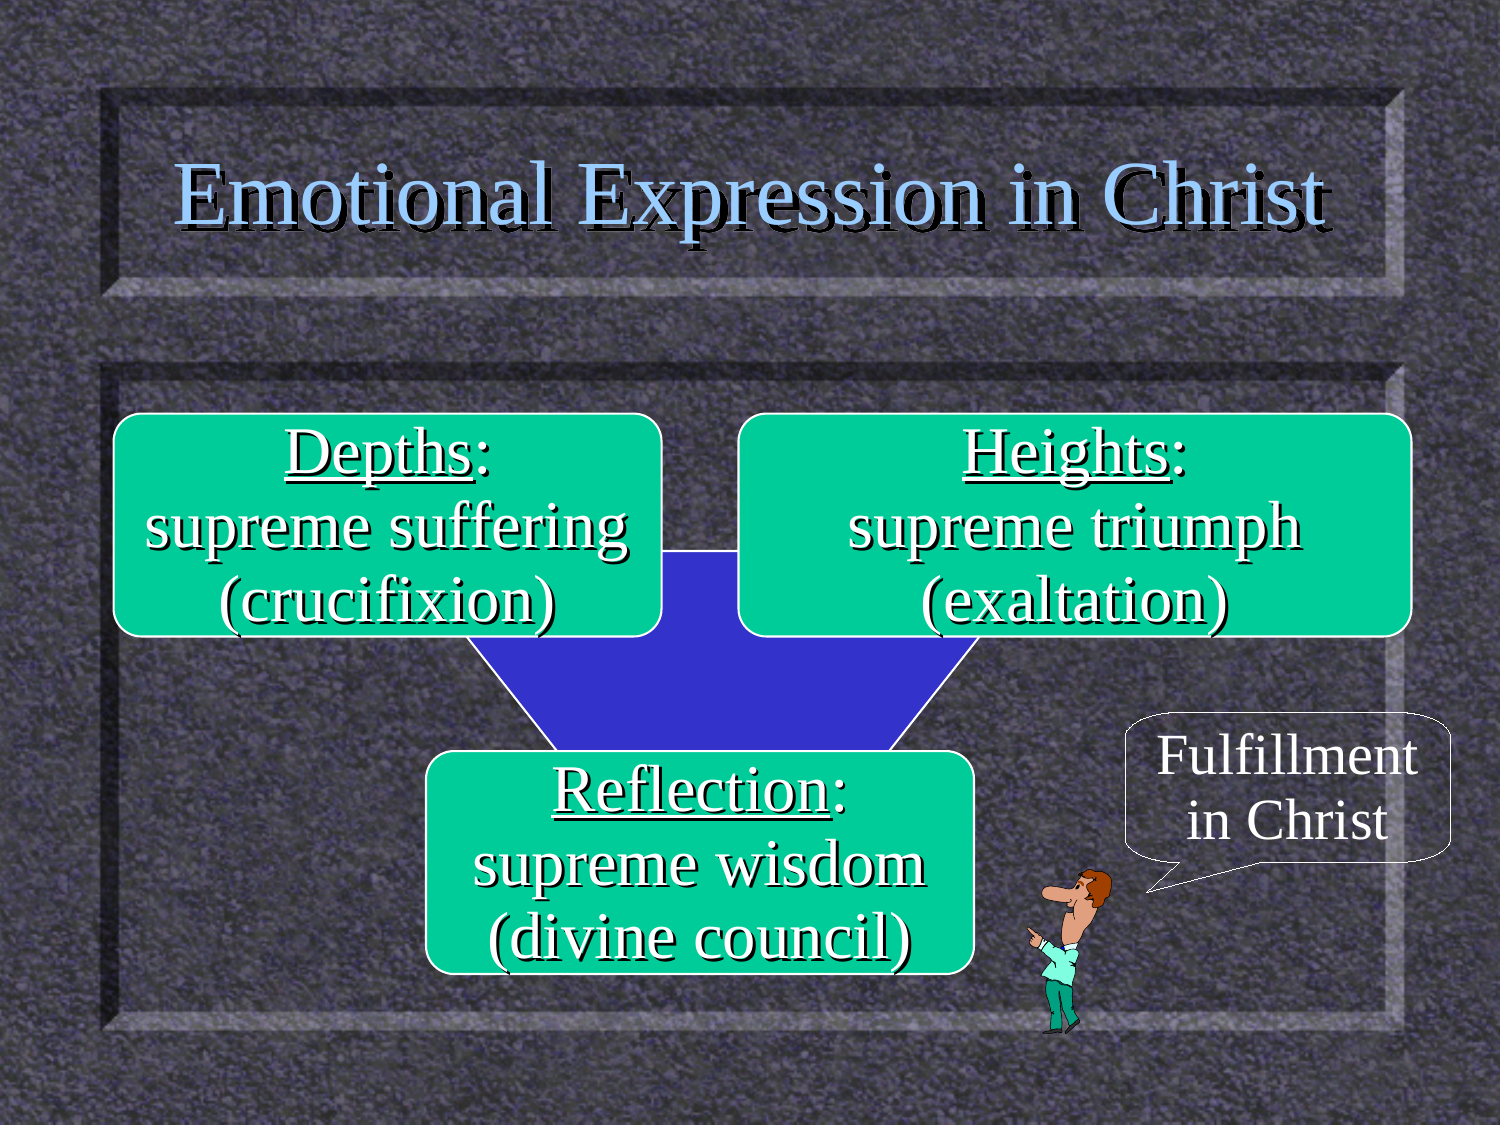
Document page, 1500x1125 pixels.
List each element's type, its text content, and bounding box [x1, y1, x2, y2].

picture [0, 0, 1500, 1125]
text_box Fulfillment in Christ [1125, 712, 1451, 893]
chart [1026, 868, 1113, 1035]
text_box Depths: supreme suffering (crucifixion) [113, 413, 662, 637]
text_box Reflection: supreme wisdom (divine council) [426, 751, 974, 974]
title Emotional Expression in Christ [112, 135, 1388, 253]
text_box Heights: supreme triumph (exaltation) [738, 413, 1412, 637]
text_box [466, 550, 980, 751]
